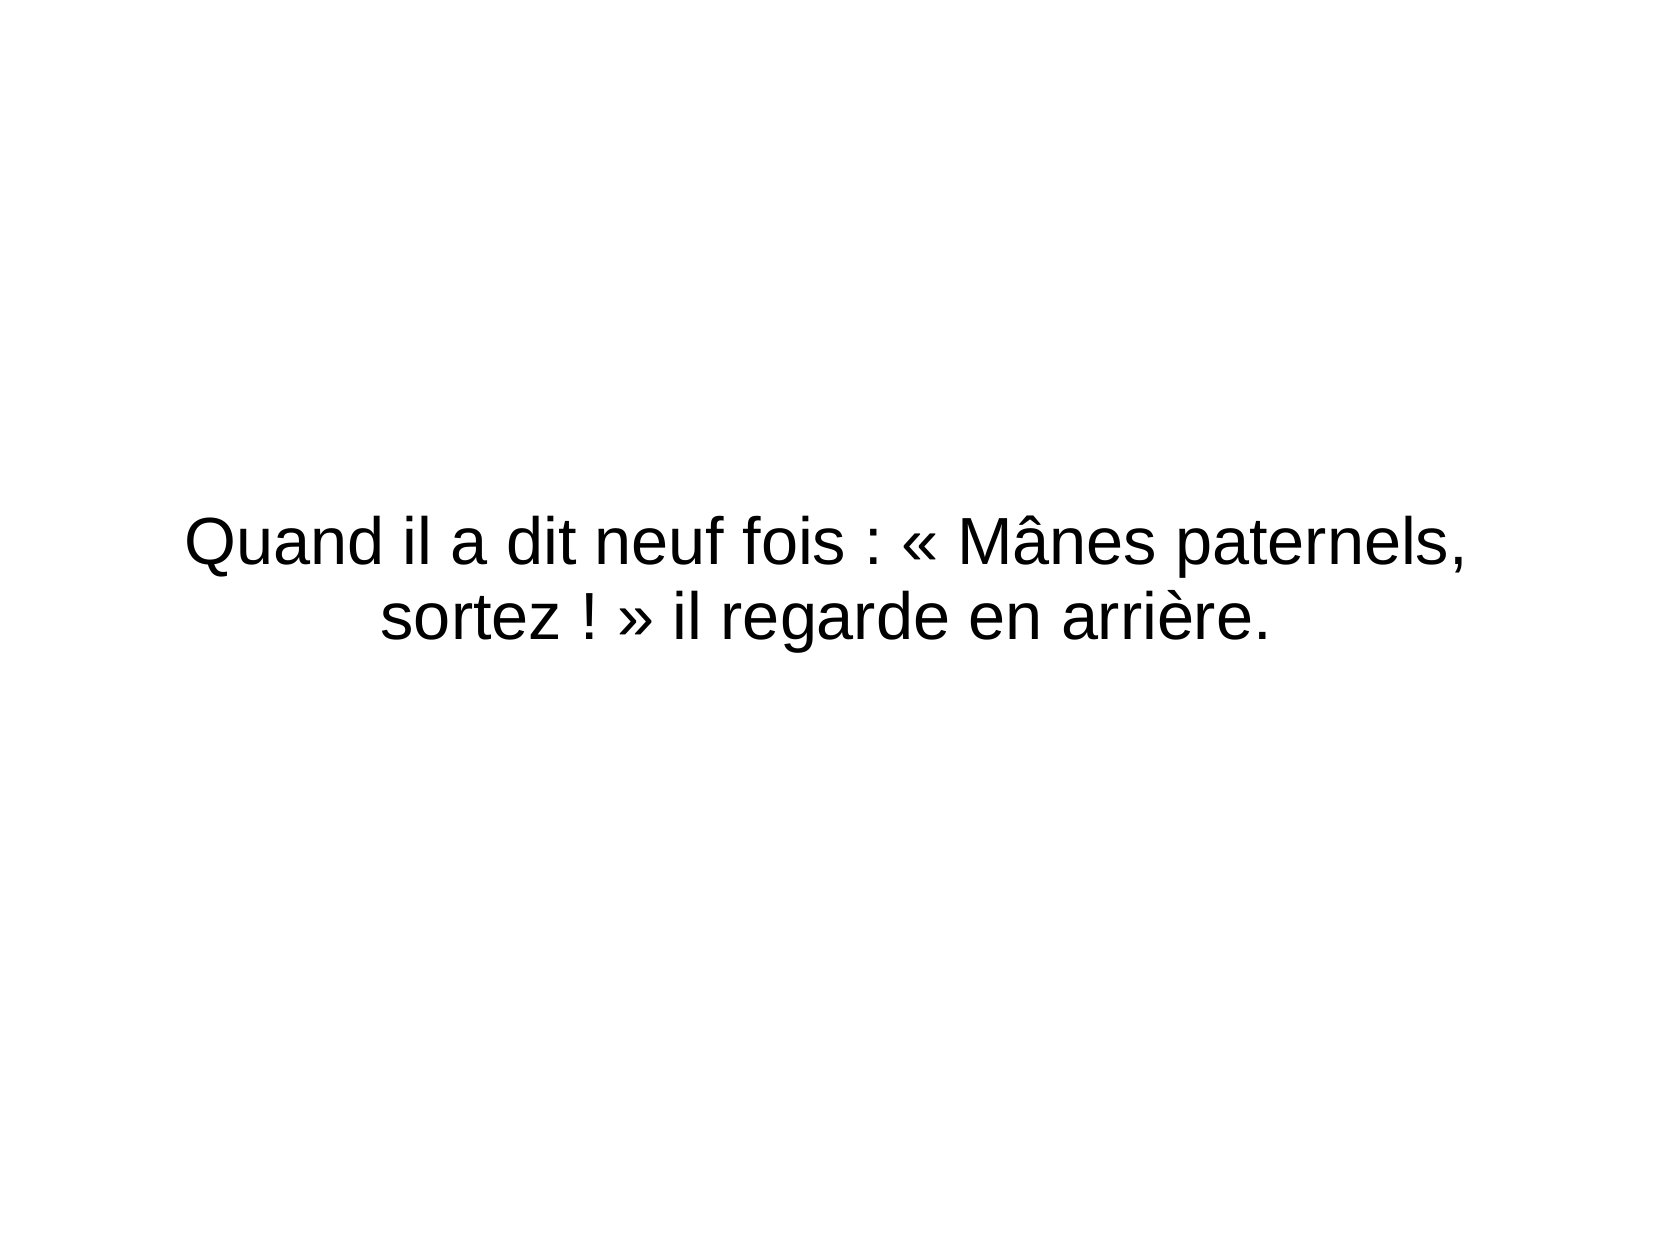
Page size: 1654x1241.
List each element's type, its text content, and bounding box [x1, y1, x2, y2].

subtitle Quand il a dit neuf fois : « Mânes paternels, sortez ! » il regarde en arrière. [82, 56, 1571, 1102]
